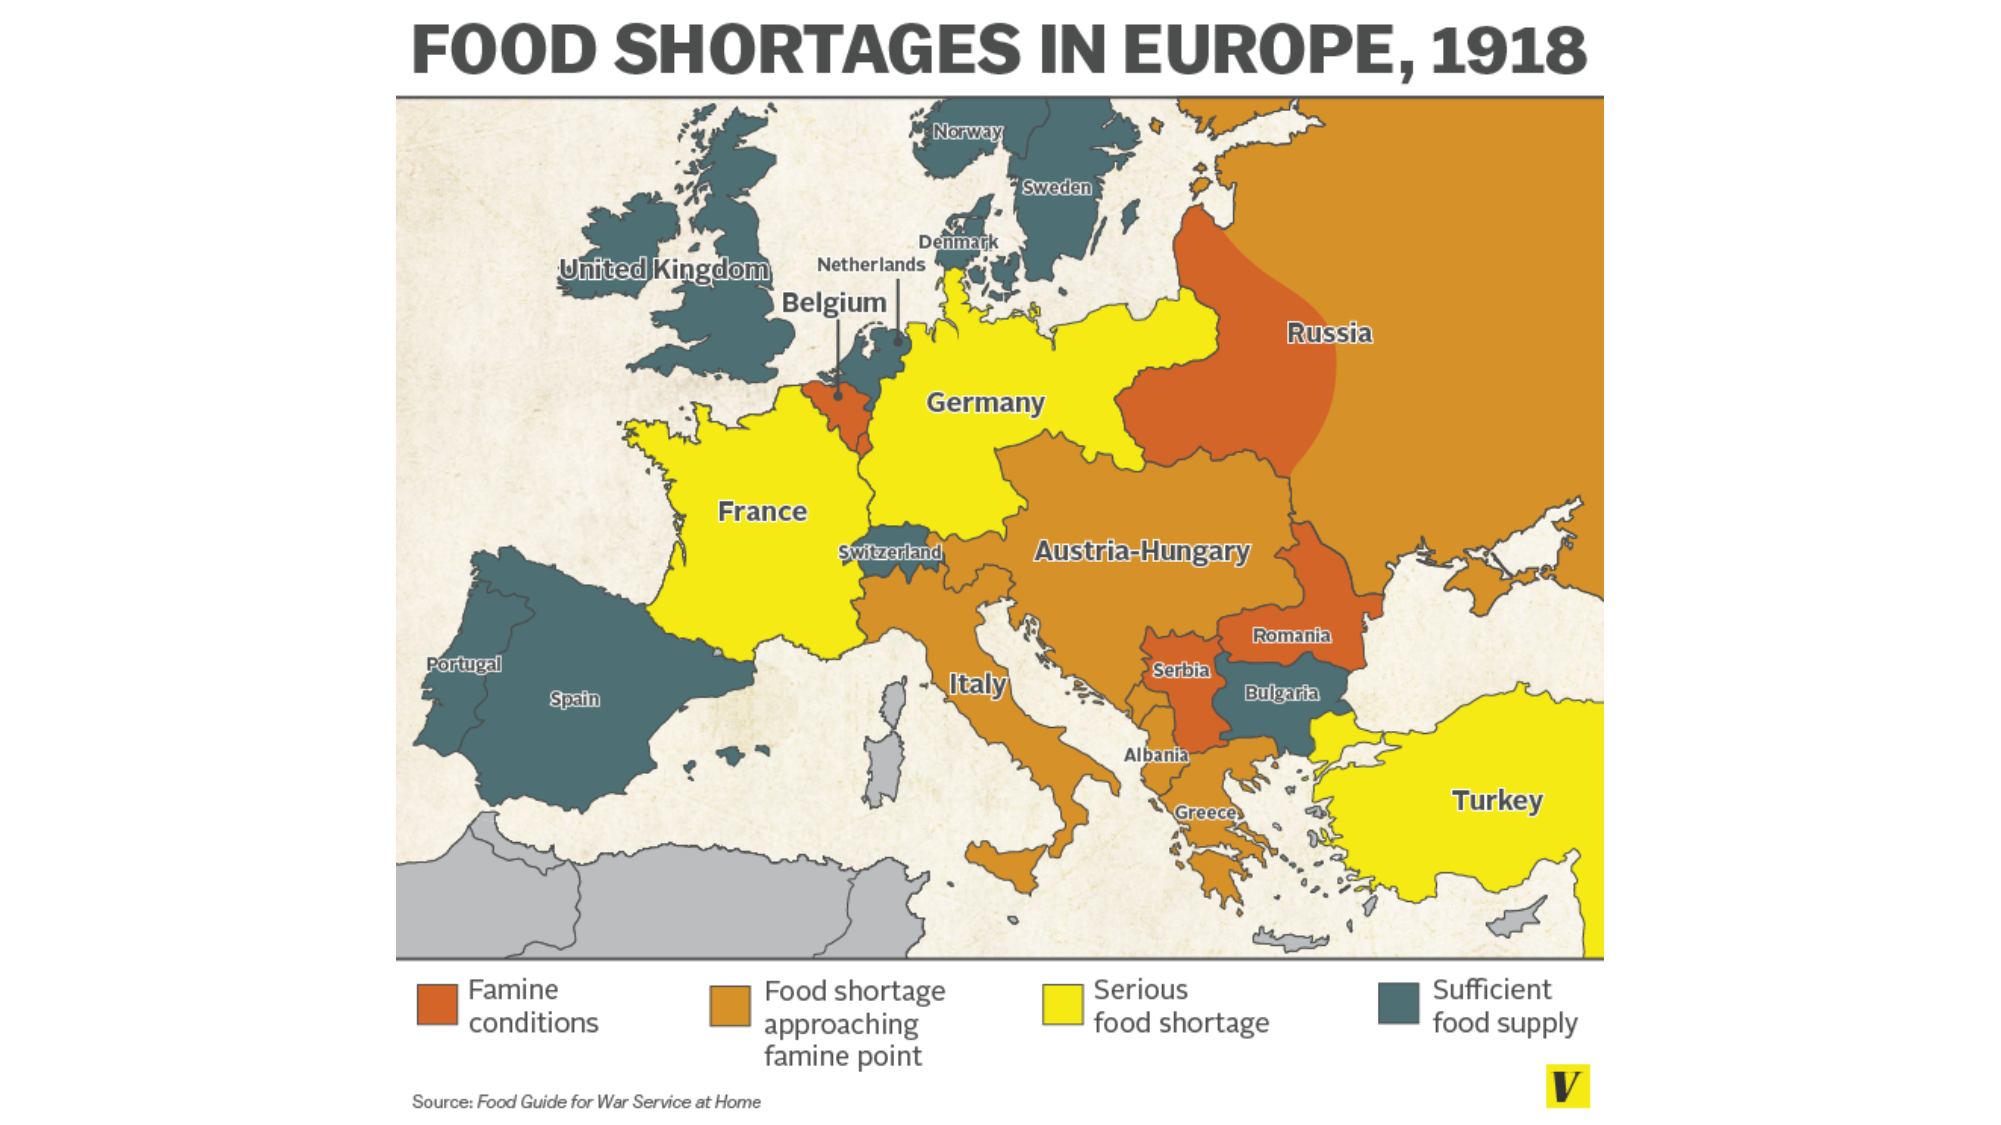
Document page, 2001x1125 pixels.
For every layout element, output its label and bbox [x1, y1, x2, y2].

picture [396, 0, 1604, 1125]
